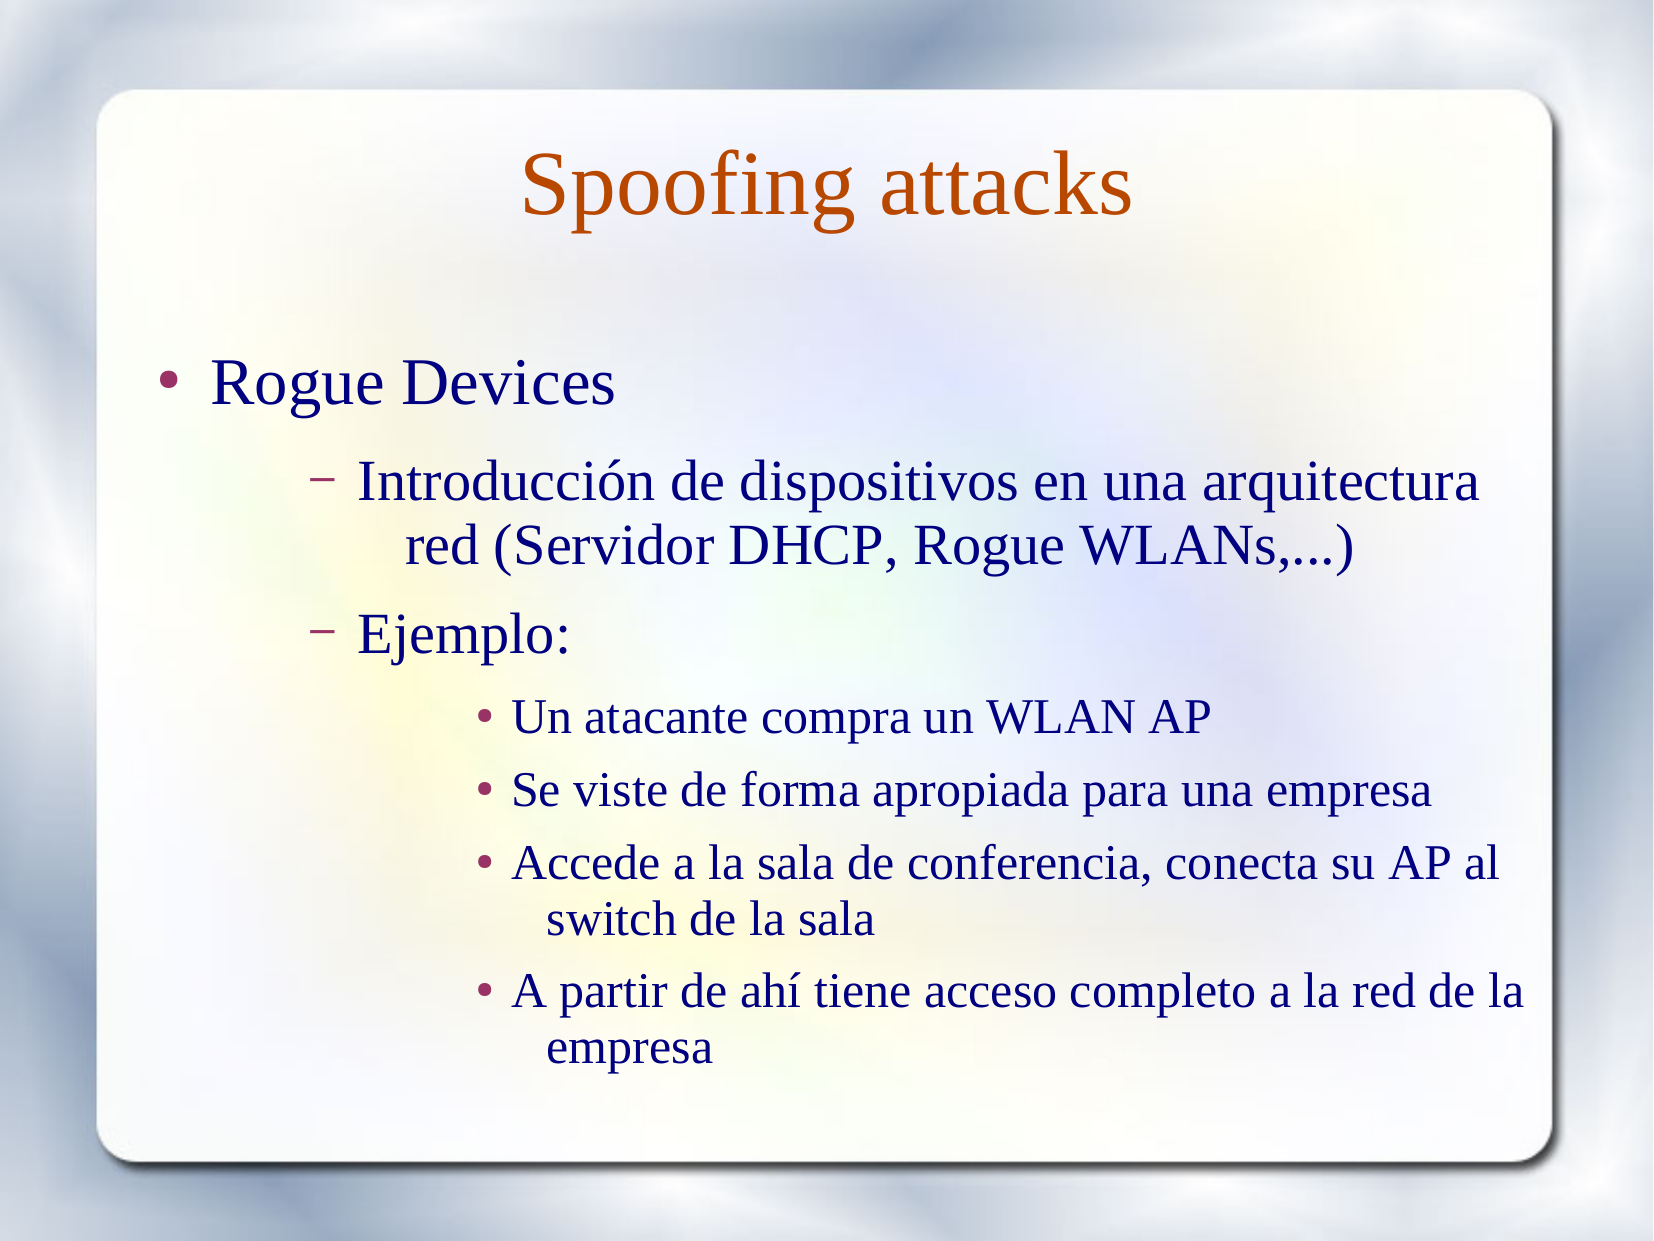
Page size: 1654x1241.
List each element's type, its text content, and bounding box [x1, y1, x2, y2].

title Spoofing attacks [121, 132, 1534, 235]
picture [0, 0, 1654, 1241]
list Rogue Devices Introducción de dispositivos en una arquitectura red (Servidor DHCP, Rogue WLANs,...) Ejemplo: Un atacante compra un WLAN AP Se viste de forma apropiada para una empresa Accede a la sala de conferencia, conecta su AP al switch de la sala A partir de ahí tiene acceso completo a la red de la empresa [121, 344, 1534, 1149]
